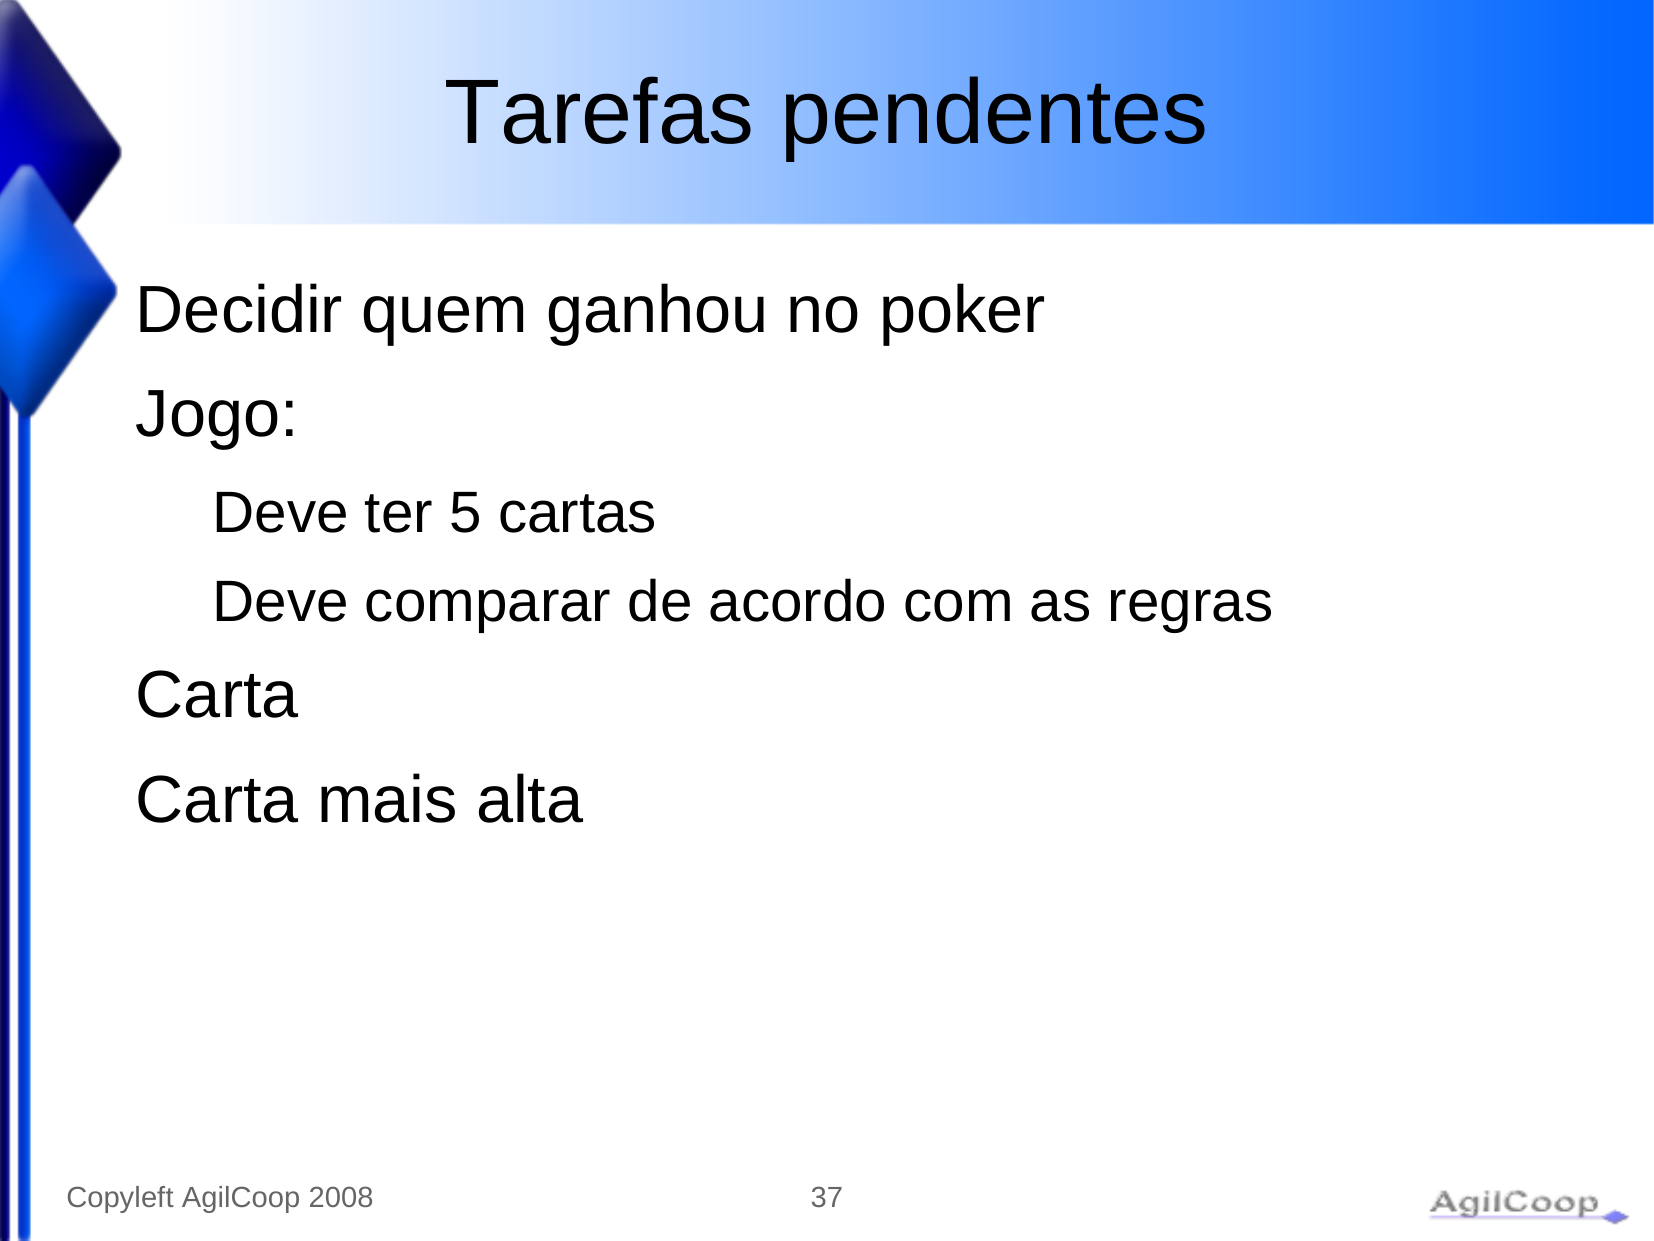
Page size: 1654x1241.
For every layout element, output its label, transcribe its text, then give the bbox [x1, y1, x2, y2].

title Tarefas pendentes [82, 15, 1571, 208]
picture [0, 0, 1654, 1241]
list Decidir quem ganhou no poker Jogo: Deve ter 5 cartas Deve comparar de acordo com as regras Carta Carta mais alta [118, 271, 1607, 1108]
